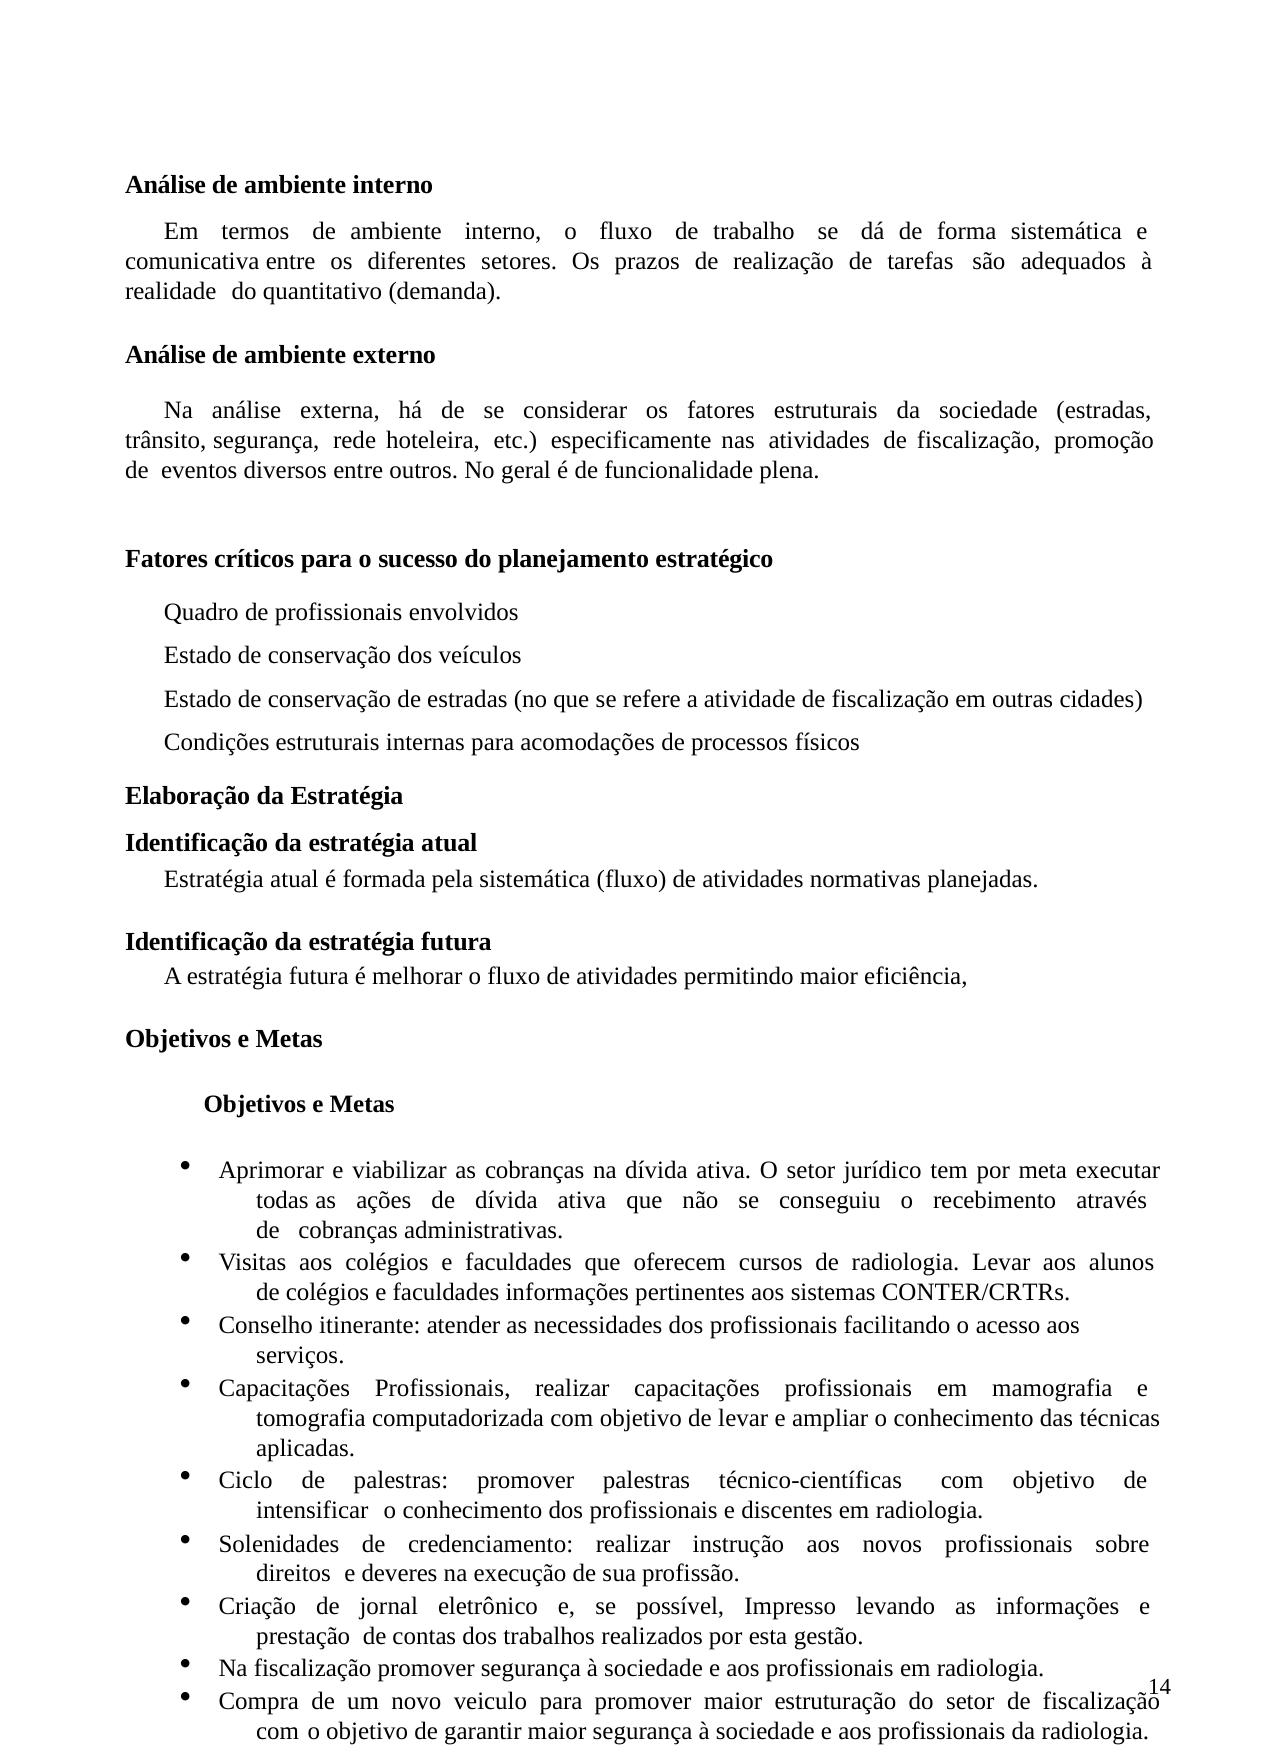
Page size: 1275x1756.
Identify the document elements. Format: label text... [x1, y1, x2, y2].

text_box 14 [1143, 1671, 1176, 1705]
text_box Análise de ambiente interno Em termos de ambiente interno, o fluxo de trabalho se dá de forma sistemática e comunicativa entre os diferentes setores. Os prazos de realização de tarefas são adequados à realidade do quantitativo (demanda). Análise de ambiente externo Na análise externa, há de se considerar os fatores estruturais da sociedade (estradas, trânsito, segurança, rede hoteleira, etc.) especificamente nas atividades de fiscalização, promoção de eventos diversos entre outros. No geral é de funcionalidade plena. Fatores críticos para o sucesso do planejamento estratégico Quadro de profissionais envolvidos Estado de conservação dos veículos Estado de conservação de estradas (no que se refere a atividade de fiscalização em outras cidades) Condições estruturais internas para acomodações de processos físicos Elaboração da Estratégia Identificação da estratégia atual Estratégia atual é formada pela sistemática (fluxo) de atividades normativas planejadas. Identificação da estratégia futura A estratégia futura é melhorar o fluxo de atividades permitindo maior eficiência, Objetivos e Metas Objetivos e Metas Aprimorar e viabilizar as cobranças na dívida ativa. O setor jurídico tem por meta executar todas as ações de dívida ativa que não se conseguiu o recebimento através de cobranças administrativas. Visitas aos colégios e faculdades que oferecem cursos de radiologia. Levar aos alunos de colégios e faculdades informações pertinentes aos sistemas CONTER/CRTRs. Conselho itinerante: atender as necessidades dos profissionais facilitando o acesso aos serviços. Capacitações Profissionais, realizar capacitações profissionais em mamografia e tomografia computadorizada com objetivo de levar e ampliar o conhecimento das técnicas aplicadas. Ciclo de palestras: promover palestras técnico-científicas com objetivo de intensificar o conhecimento dos profissionais e discentes em radiologia. Solenidades de credenciamento: realizar instrução aos novos profissionais sobre direitos e deveres na execução de sua profissão. Criação de jornal eletrônico e, se possível, Impresso levando as informações e prestação de contas dos trabalhos realizados por esta gestão. Na fiscalização promover segurança à sociedade e aos profissionais em radiologia. Compra de um novo veiculo para promover maior estruturação do setor de fiscalização com o objetivo de garantir maior segurança à sociedade e aos profissionais da radiologia. [122, 167, 1162, 1676]
